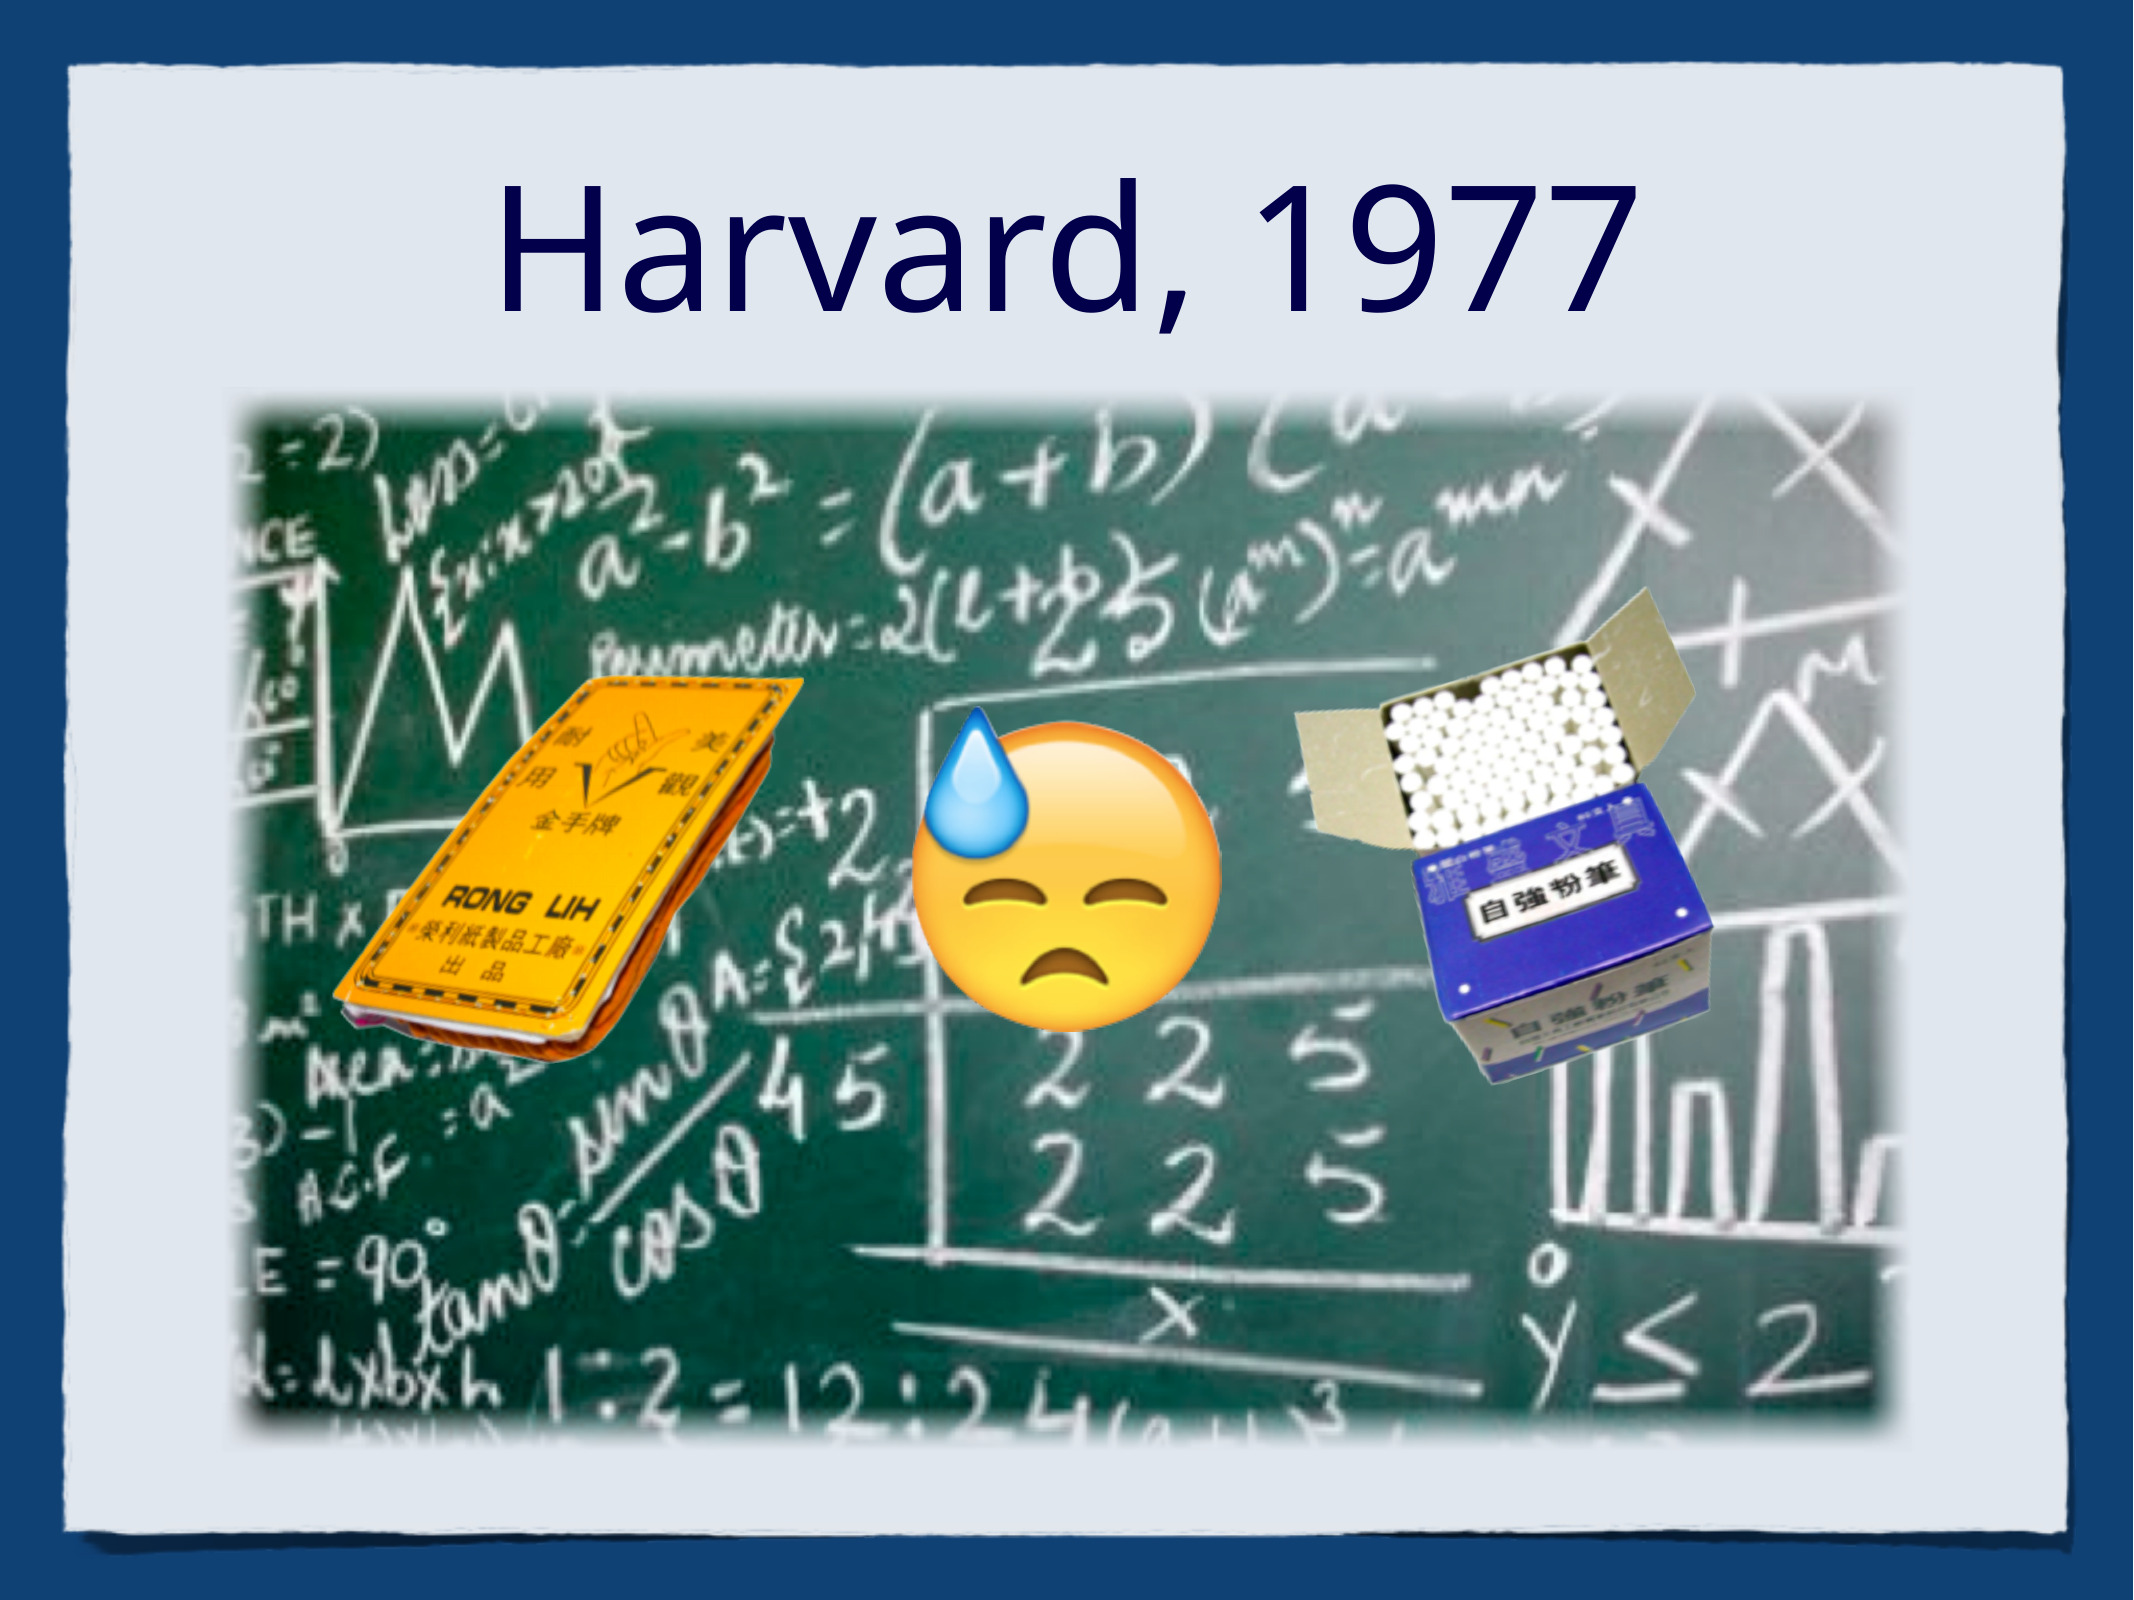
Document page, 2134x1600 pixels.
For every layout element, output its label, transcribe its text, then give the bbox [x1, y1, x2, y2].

picture [54, 52, 2078, 1559]
title Harvard, 1977 [208, 41, 1925, 442]
